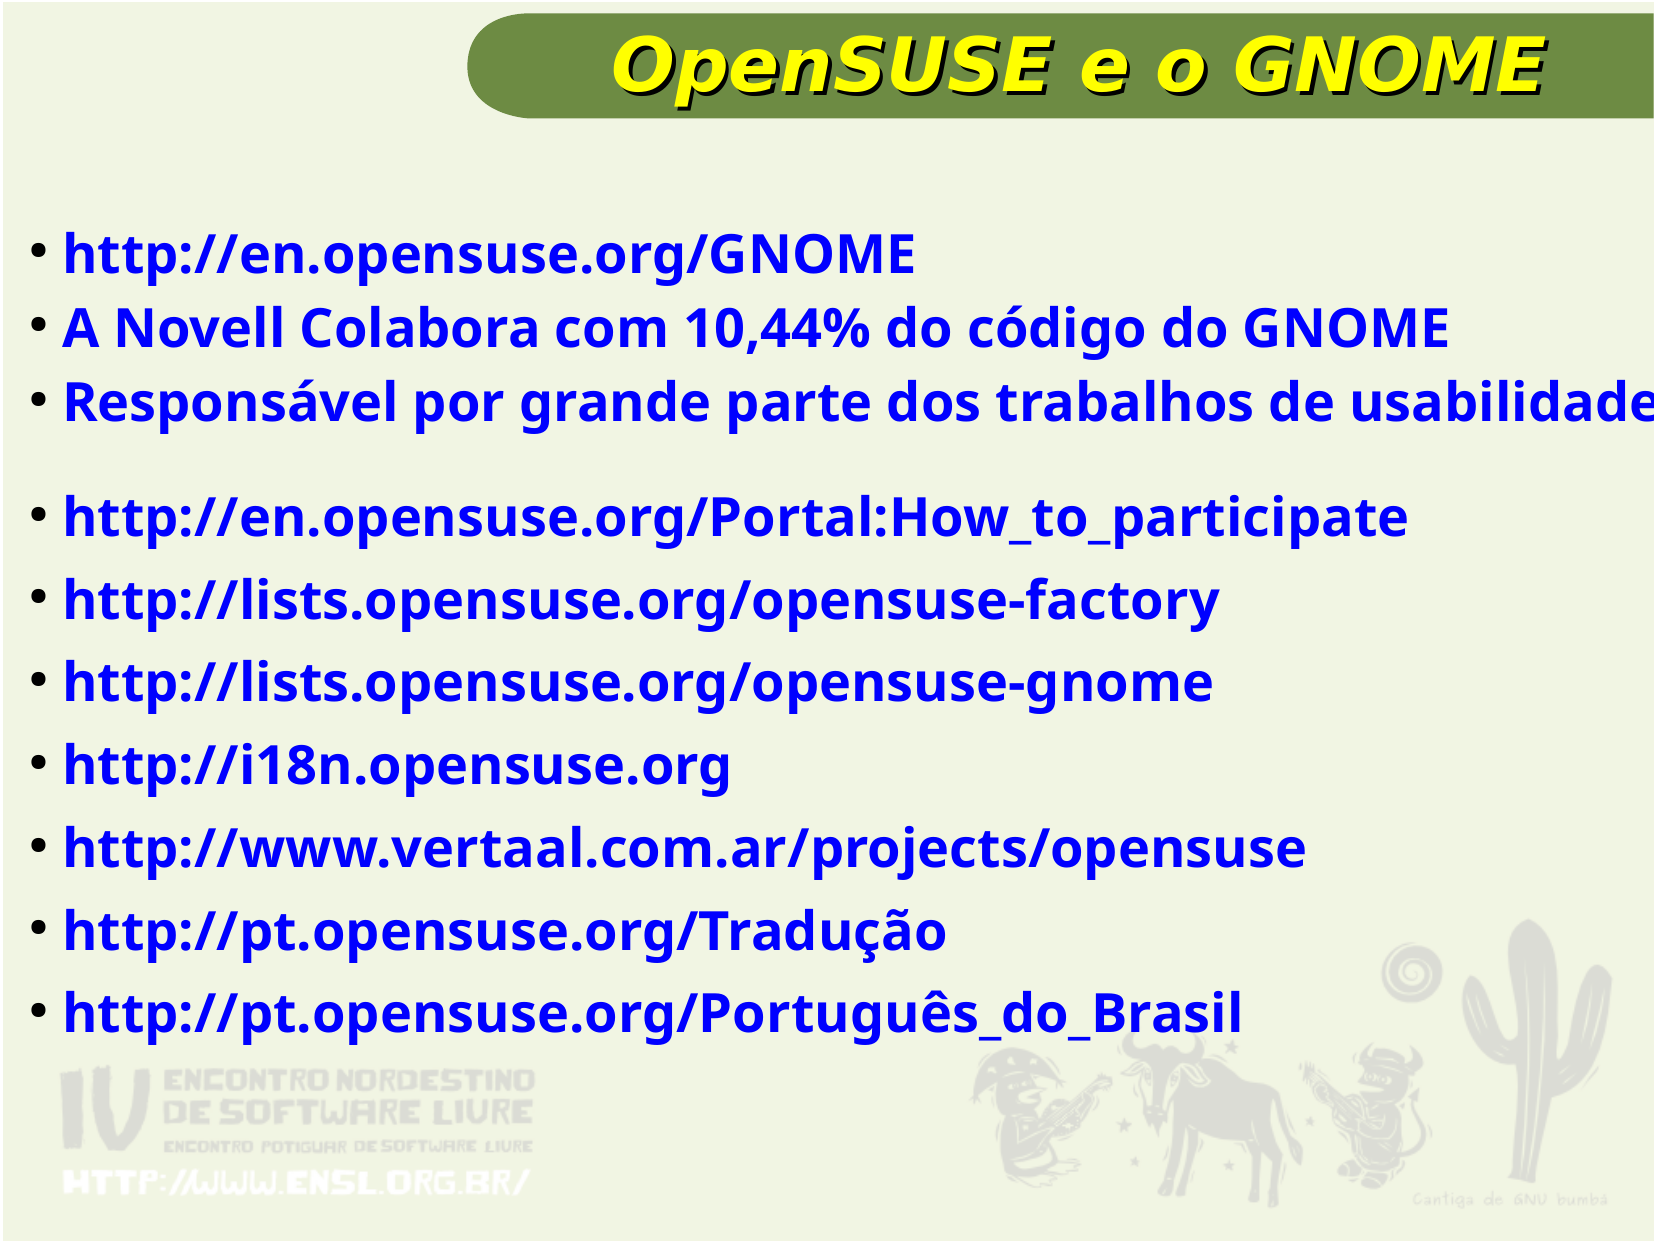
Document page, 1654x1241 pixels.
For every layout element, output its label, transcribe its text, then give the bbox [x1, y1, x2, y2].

text_box [467, 16, 505, 114]
text_box http://en.opensuse.org/GNOME A Novell Colabora com 10,44% do código do GNOME Responsável por grande parte dos trabalhos de usabilidade http://en.opensuse.org/Portal:How_to_participate http://lists.opensuse.org/opensuse-factory http://lists.opensuse.org/opensuse-gnome http://i18n.opensuse.org http://www.vertaal.com.ar/projects/opensuse http://pt.opensuse.org/Tradução http://pt.opensuse.org/Português_do_Brasil [59, 207, 1633, 1063]
title OpenSUSE e o GNOME [505, 0, 1654, 131]
